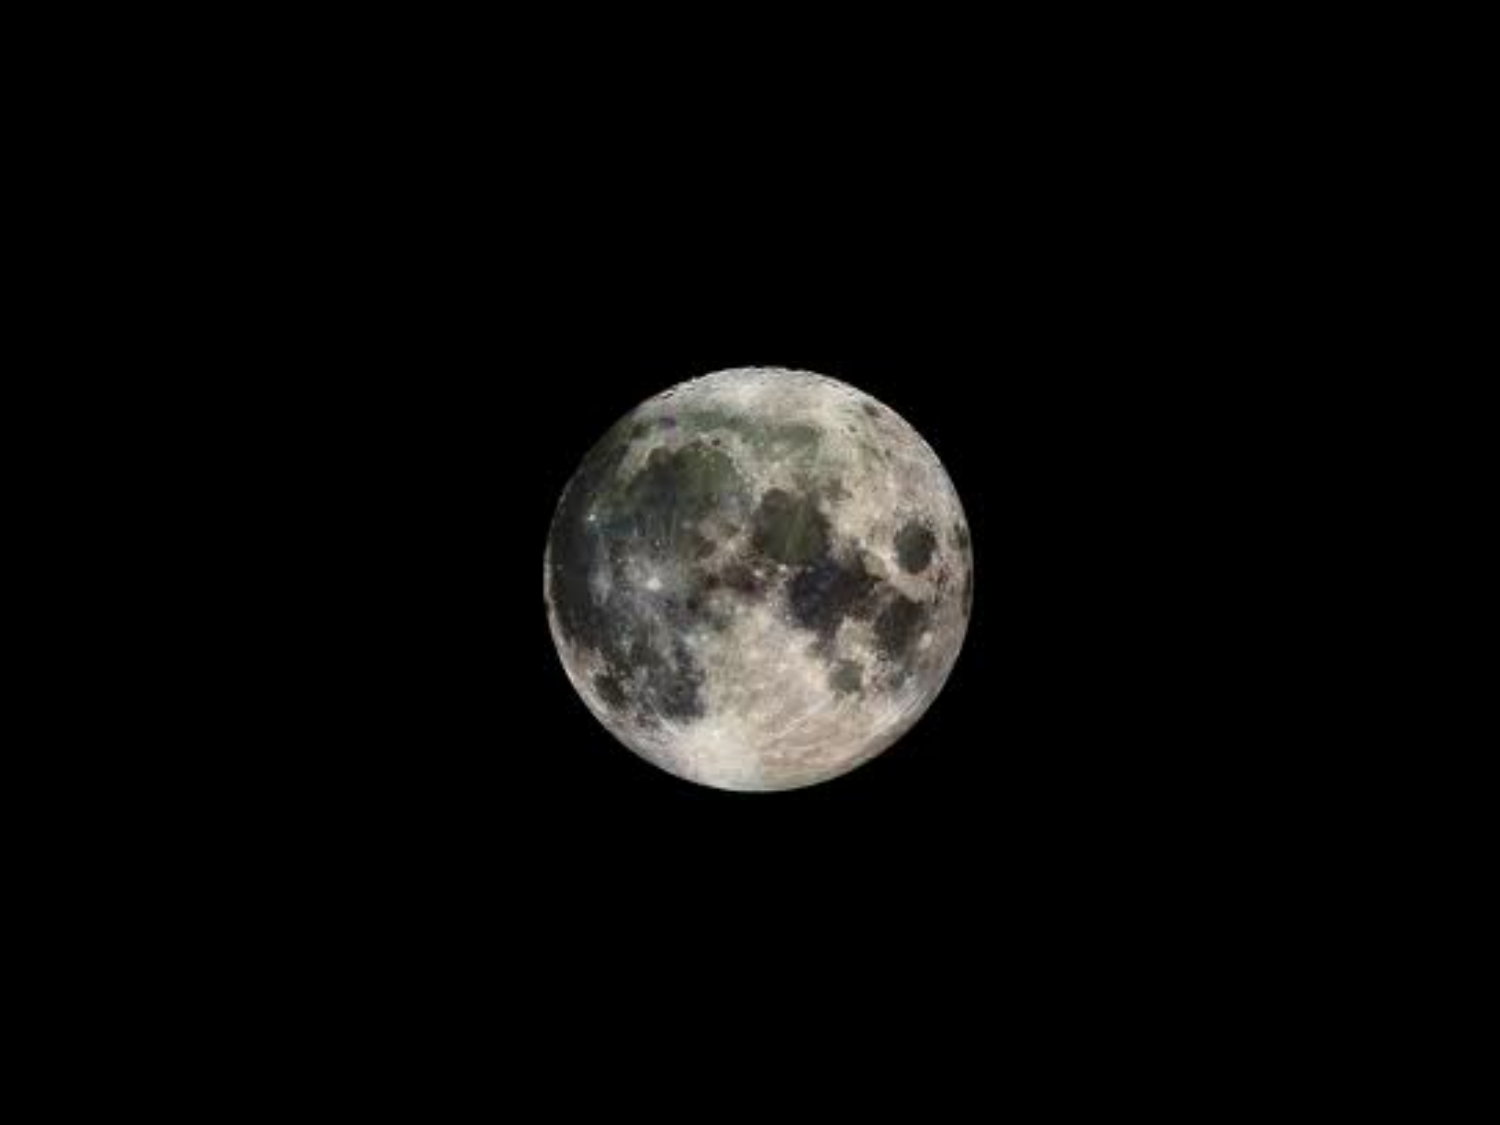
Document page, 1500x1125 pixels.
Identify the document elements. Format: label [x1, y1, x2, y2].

picture [324, 361, 1200, 800]
